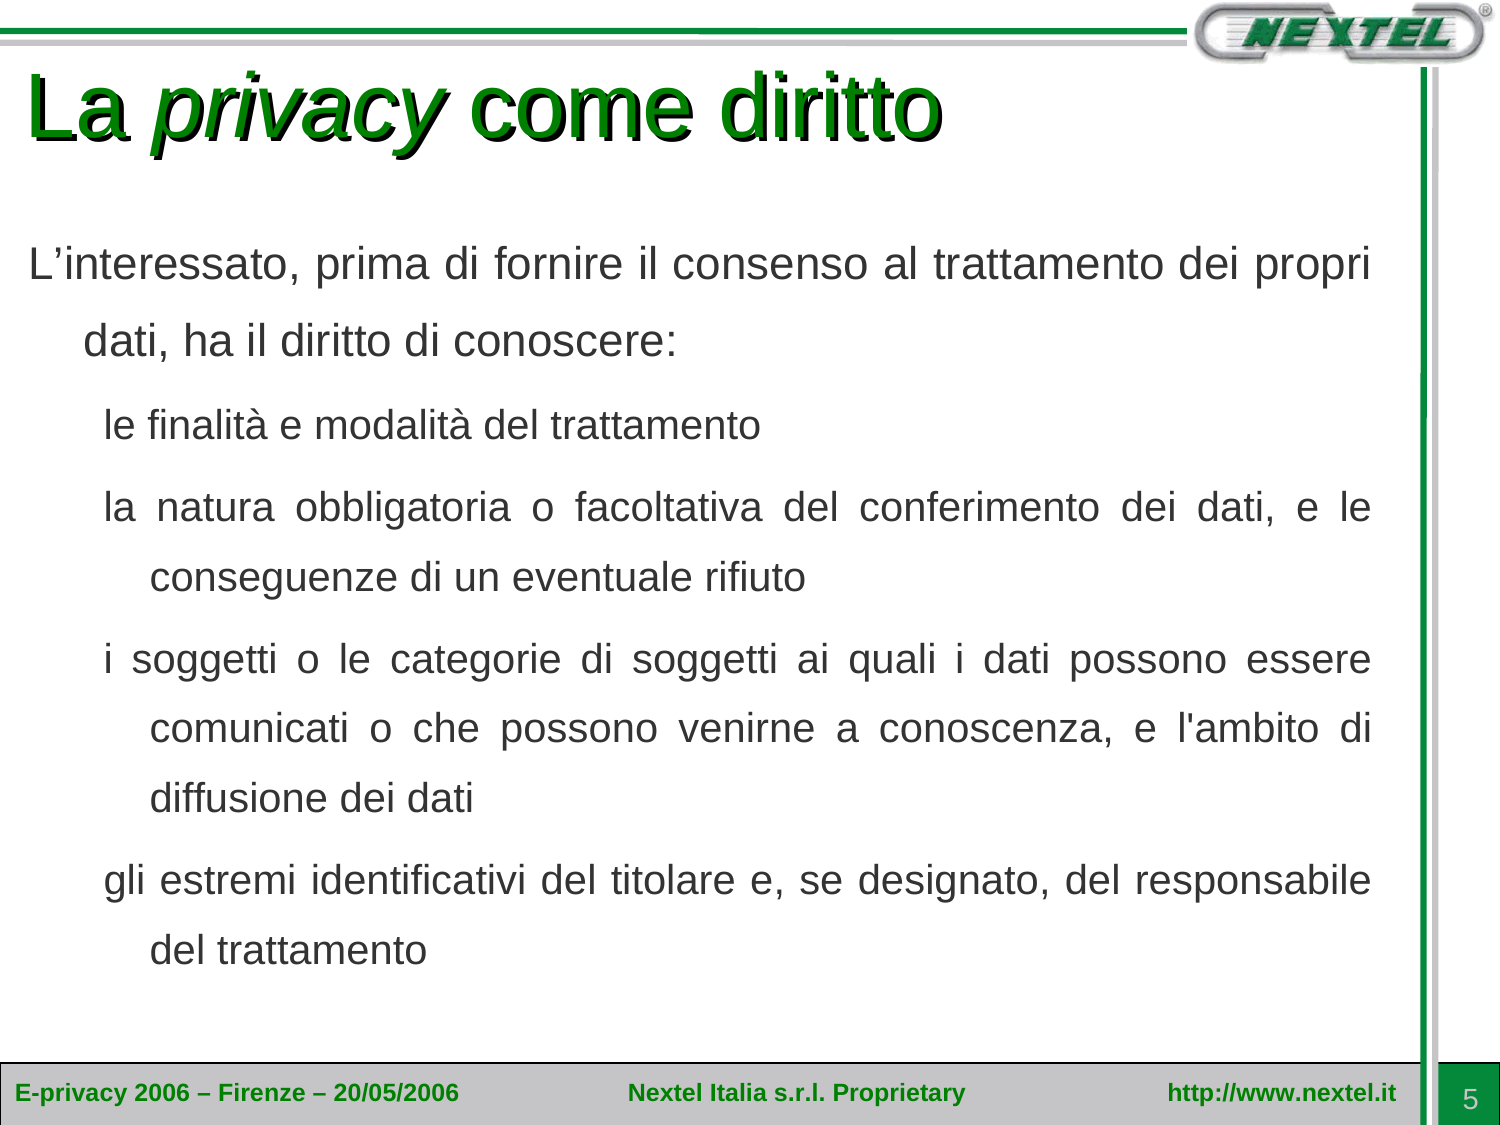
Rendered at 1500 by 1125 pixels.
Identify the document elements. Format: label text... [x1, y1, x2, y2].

picture [1187, 0, 1500, 67]
list L’interessato, prima di fornire il consenso al trattamento dei propri dati, ha il diritto di conoscere: le finalità e modalità del trattamento la natura obbligatoria o facoltativa del conferimento dei dati, e le conseguenze di un eventuale rifiuto i soggetti o le categorie di soggetti ai quali i dati possono essere comunicati o che possono venirne a conoscenza, e l'ambito di diffusione dei dati gli estremi identificativi del titolare e, se designato, del responsabile del trattamento [13, 204, 1388, 1118]
title La privacy come diritto [10, 30, 1361, 181]
